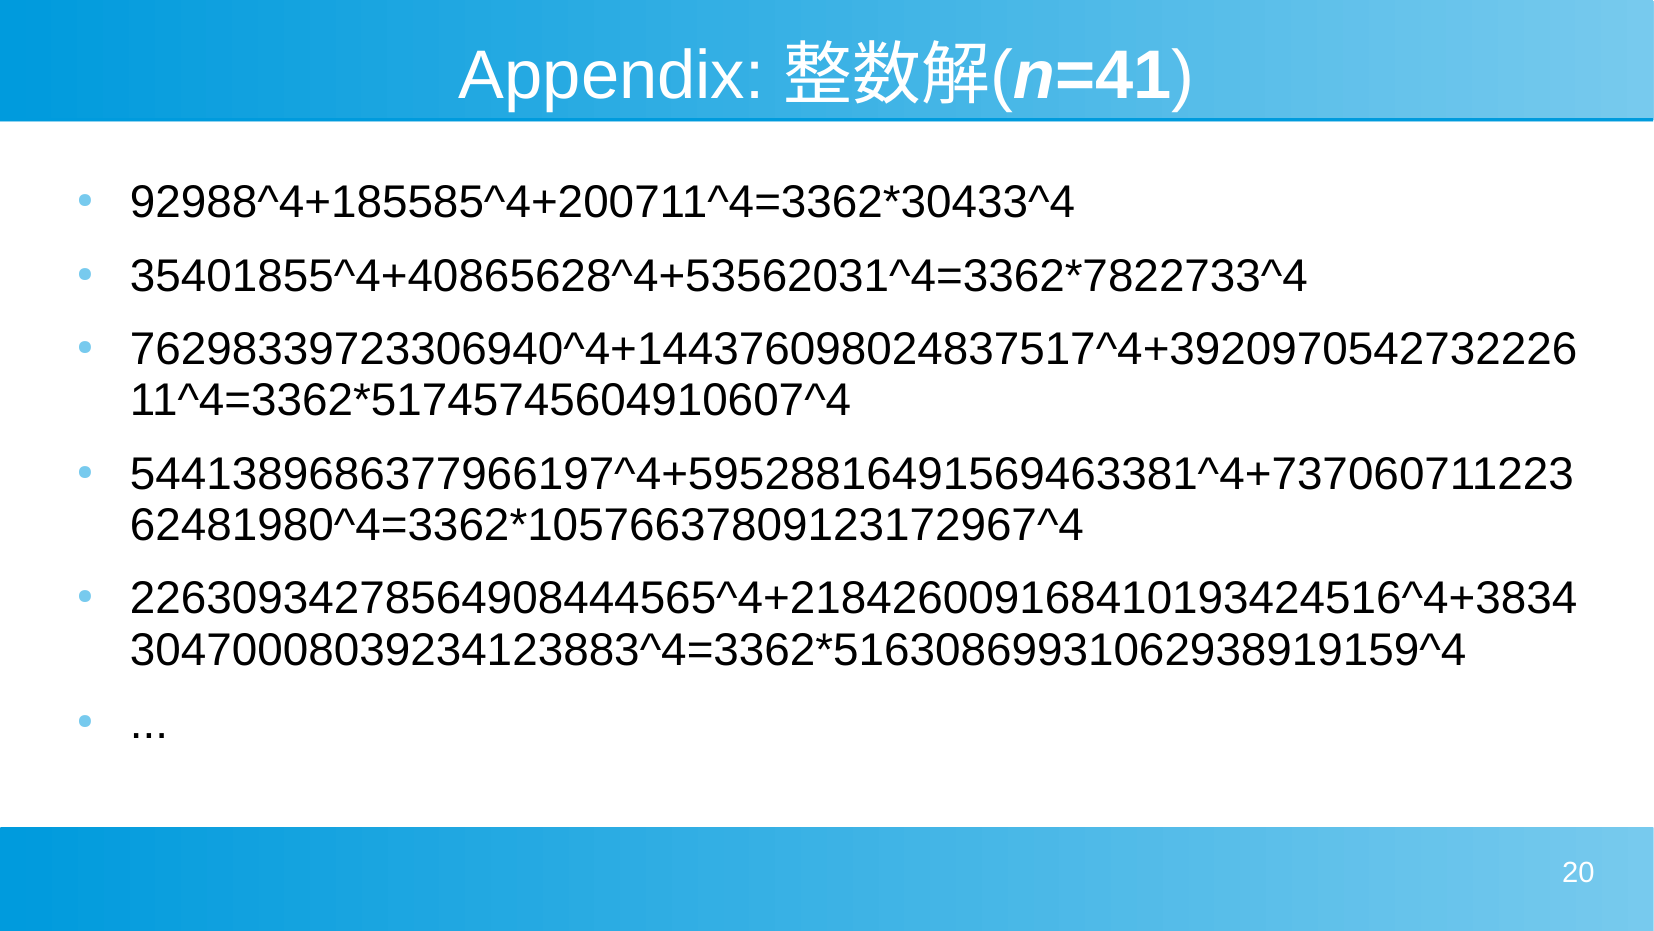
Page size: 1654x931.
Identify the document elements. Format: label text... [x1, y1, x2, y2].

list 92988^4+185585^4+200711^4=3362*30433^4 35401855^4+40865628^4+53562031^4=3362*7822733^4 76298339723306940^4+144376098024837517^4+392097054273222611^4=3362*51745745604910607^4 5441389686377966197^4+59528816491569463381^4+73706071122362481980^4=3362*10576637809123172967^4 22630934278564908444565^4+218426009168410193424516^4+383430470008039234123883^4=3362*51630869931062938919159^4 ... [59, 137, 1595, 798]
title Appendix: 整数解(n=41) [59, 29, 1595, 108]
